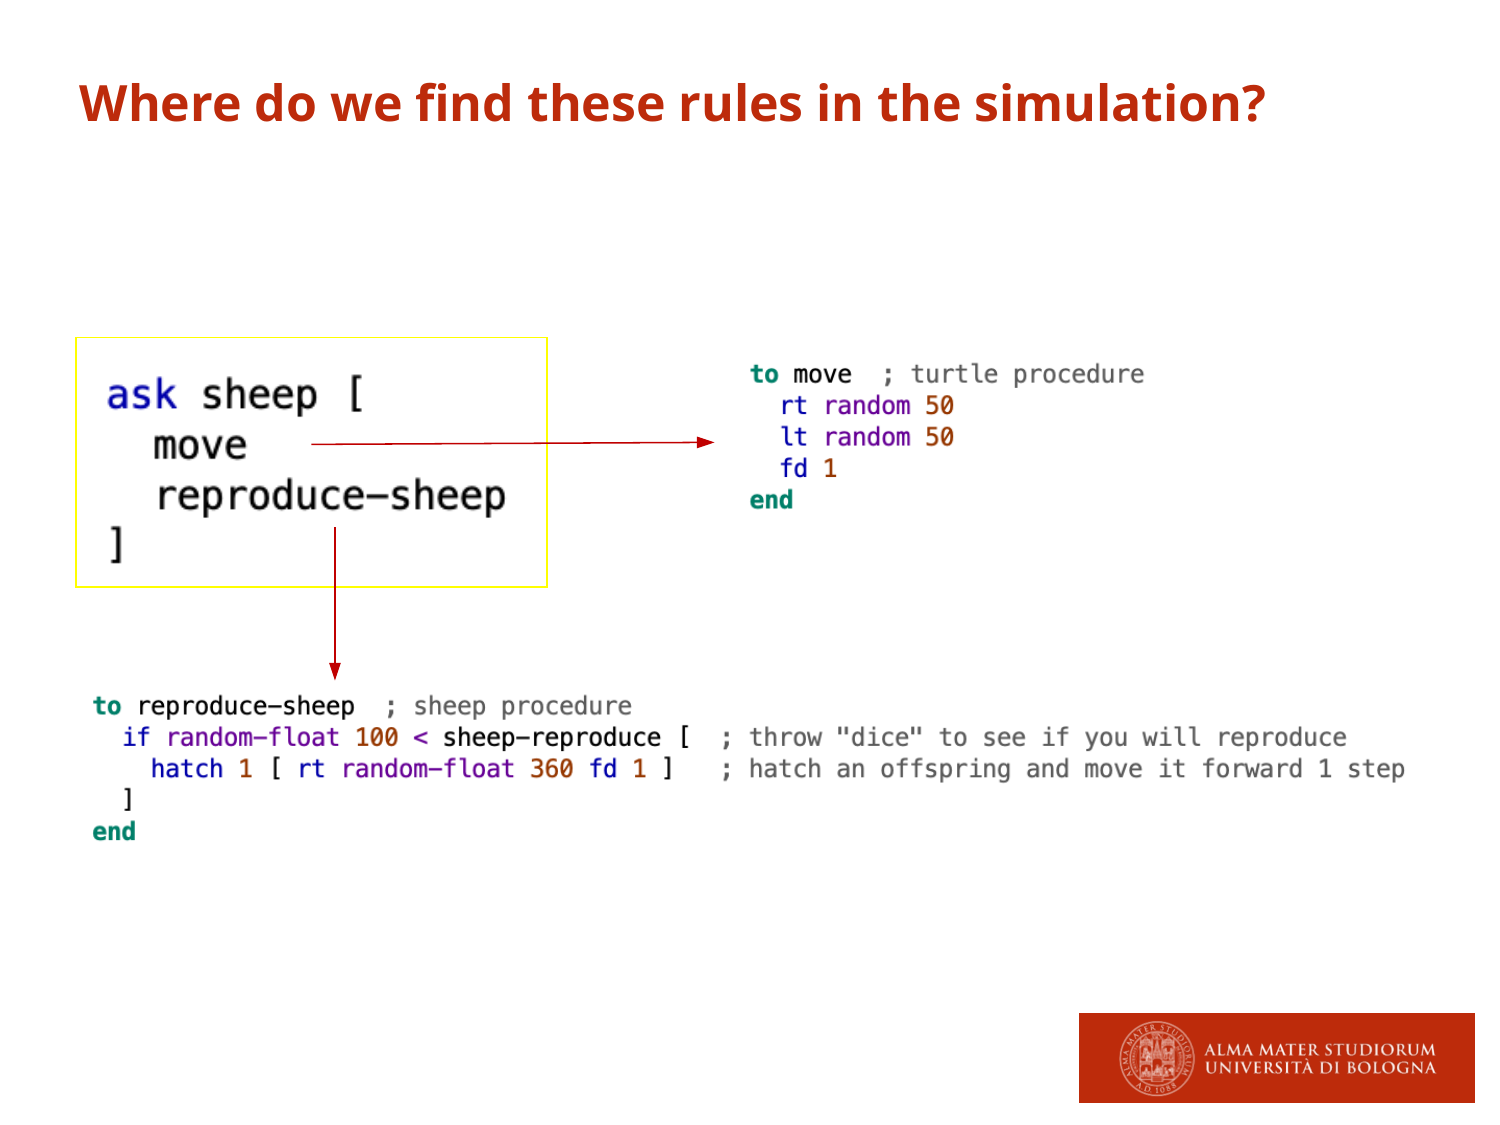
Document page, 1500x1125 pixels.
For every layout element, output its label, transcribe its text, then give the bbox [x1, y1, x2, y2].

picture [76, 338, 547, 587]
picture [88, 681, 1426, 859]
list Where do we find these rules in the simulation? [64, 78, 1447, 185]
picture [739, 347, 1159, 519]
